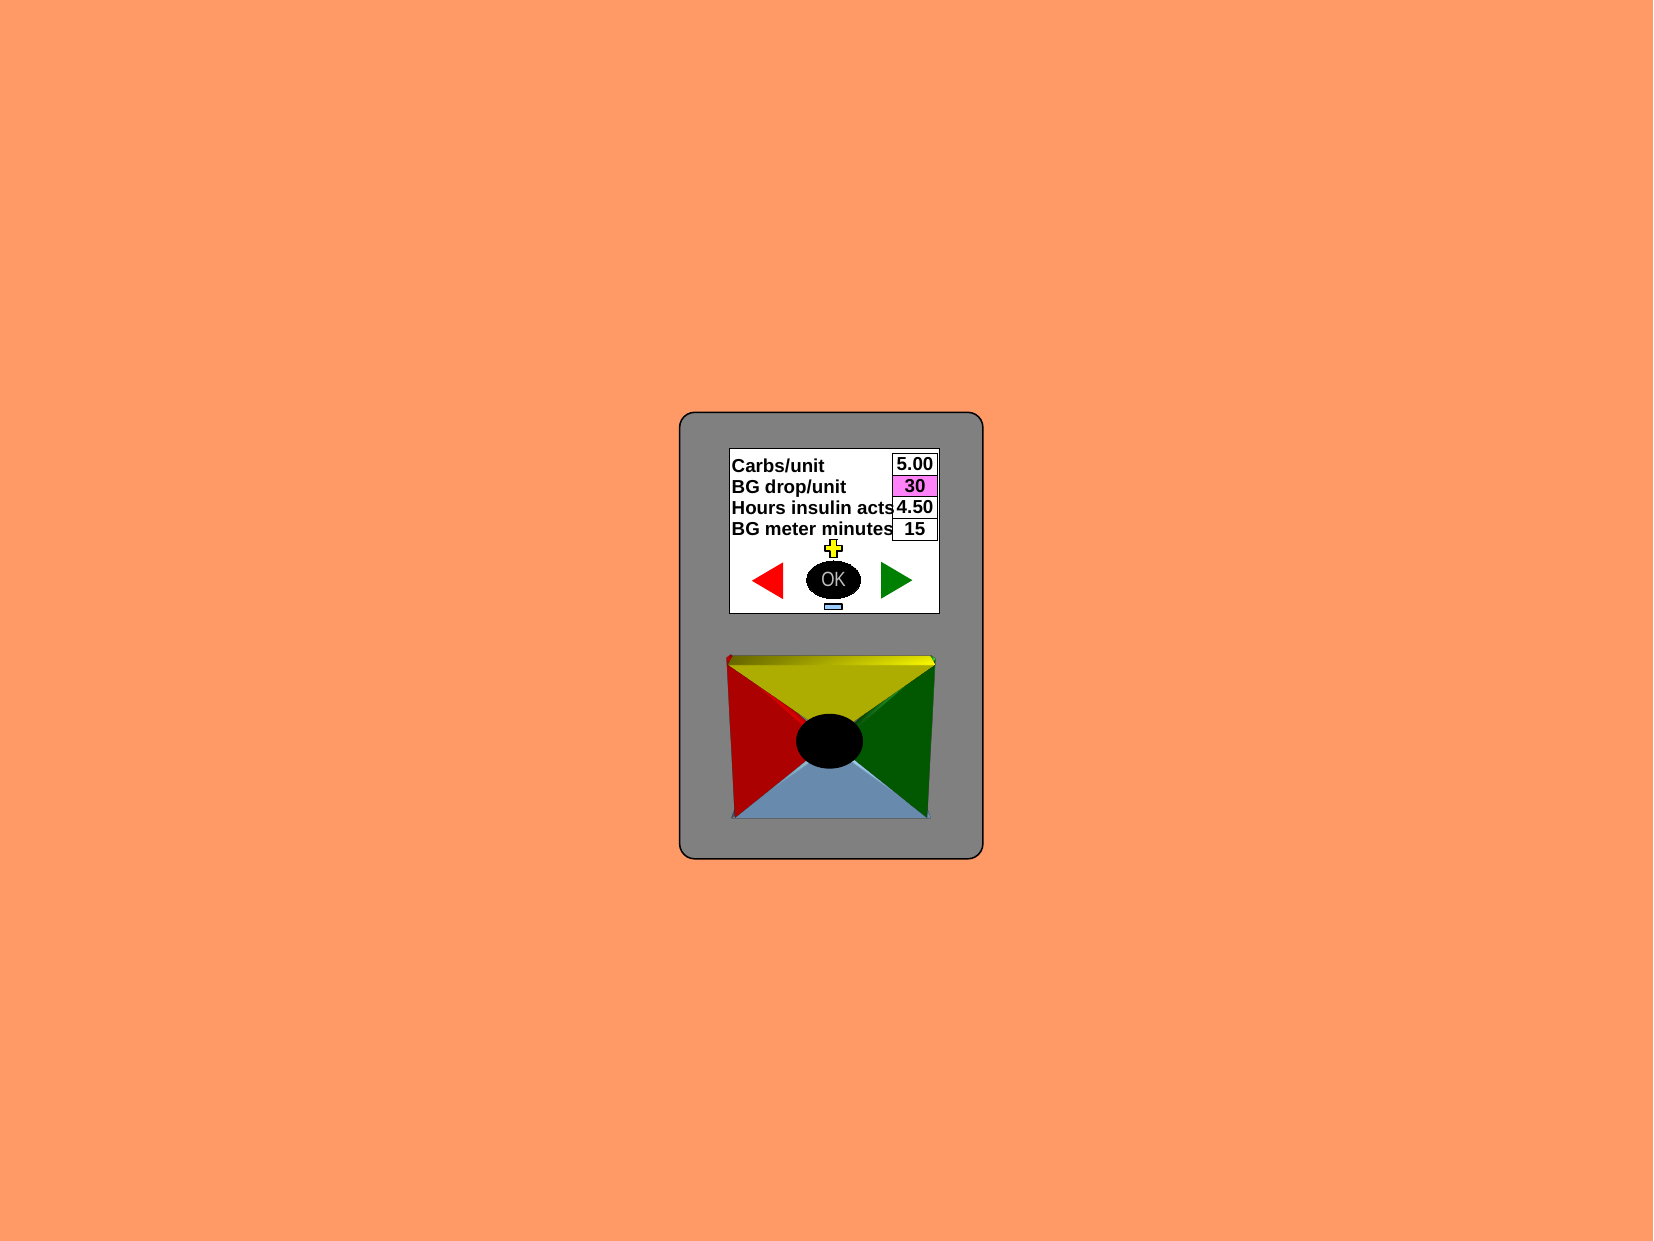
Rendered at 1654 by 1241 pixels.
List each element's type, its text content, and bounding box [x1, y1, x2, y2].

text_box OK [806, 560, 861, 599]
text_box Carbs/unit BG drop/unit Hours insulin acts BG meter minutes [716, 448, 917, 548]
text_box 30 [917, 476, 938, 496]
text_box 4.50 [917, 496, 938, 518]
text_box 5.00 [917, 453, 938, 476]
text_box [679, 412, 983, 859]
text_box 15 [892, 518, 938, 541]
